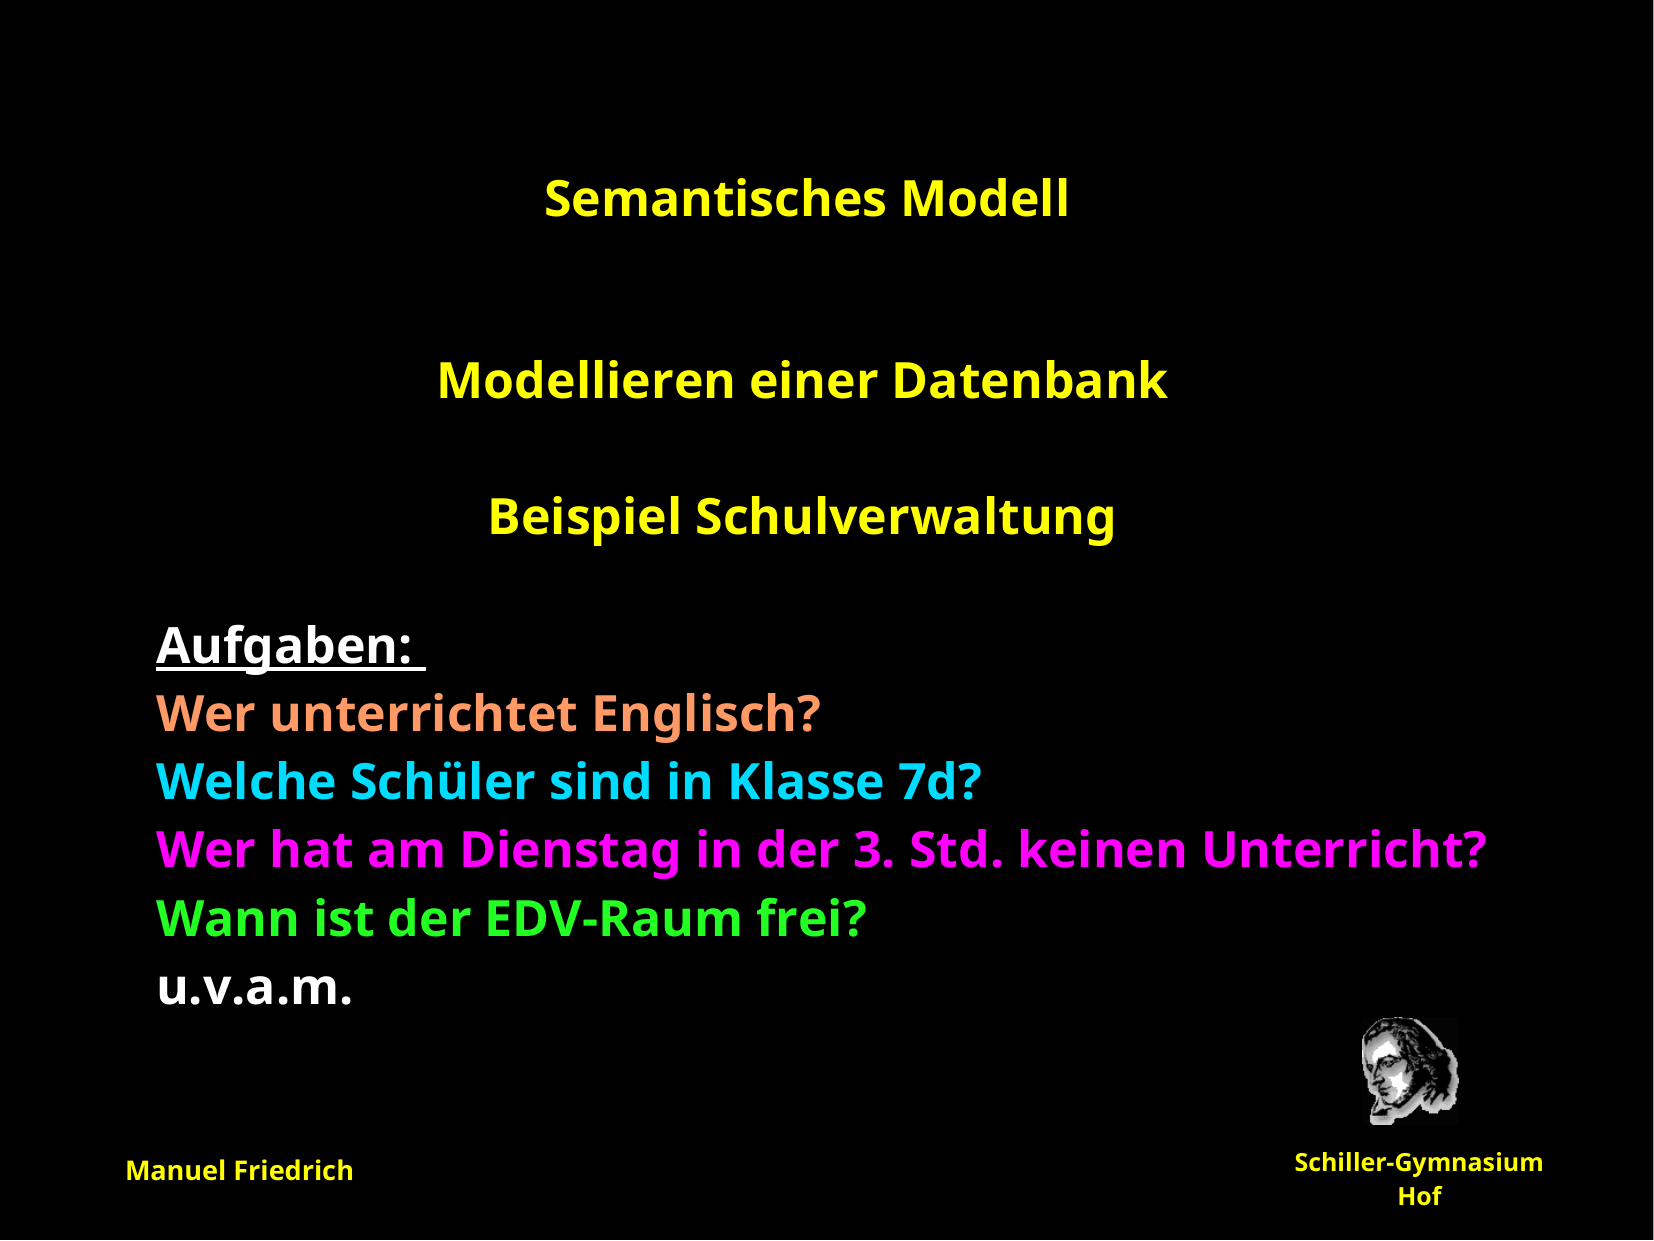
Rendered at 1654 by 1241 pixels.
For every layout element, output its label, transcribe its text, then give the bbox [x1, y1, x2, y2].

text_box Manuel Friedrich [124, 1151, 357, 1185]
picture [1362, 1037, 1459, 1125]
text_box Schiller-Gymnasium Hof [1294, 1145, 1549, 1206]
text_box Modellieren einer Datenbank Beispiel Schulverwaltung [436, 344, 1192, 528]
text_box Semantisches Modell [544, 162, 1211, 268]
text_box Aufgaben: Wer unterrichtet Englisch? Welche Schüler sind in Klasse 7d? Wer hat am Dienstag in der 3. Std. keinen Unterricht? Wann ist der EDV-Raum frei? u.v.a.m. [156, 609, 1531, 1037]
